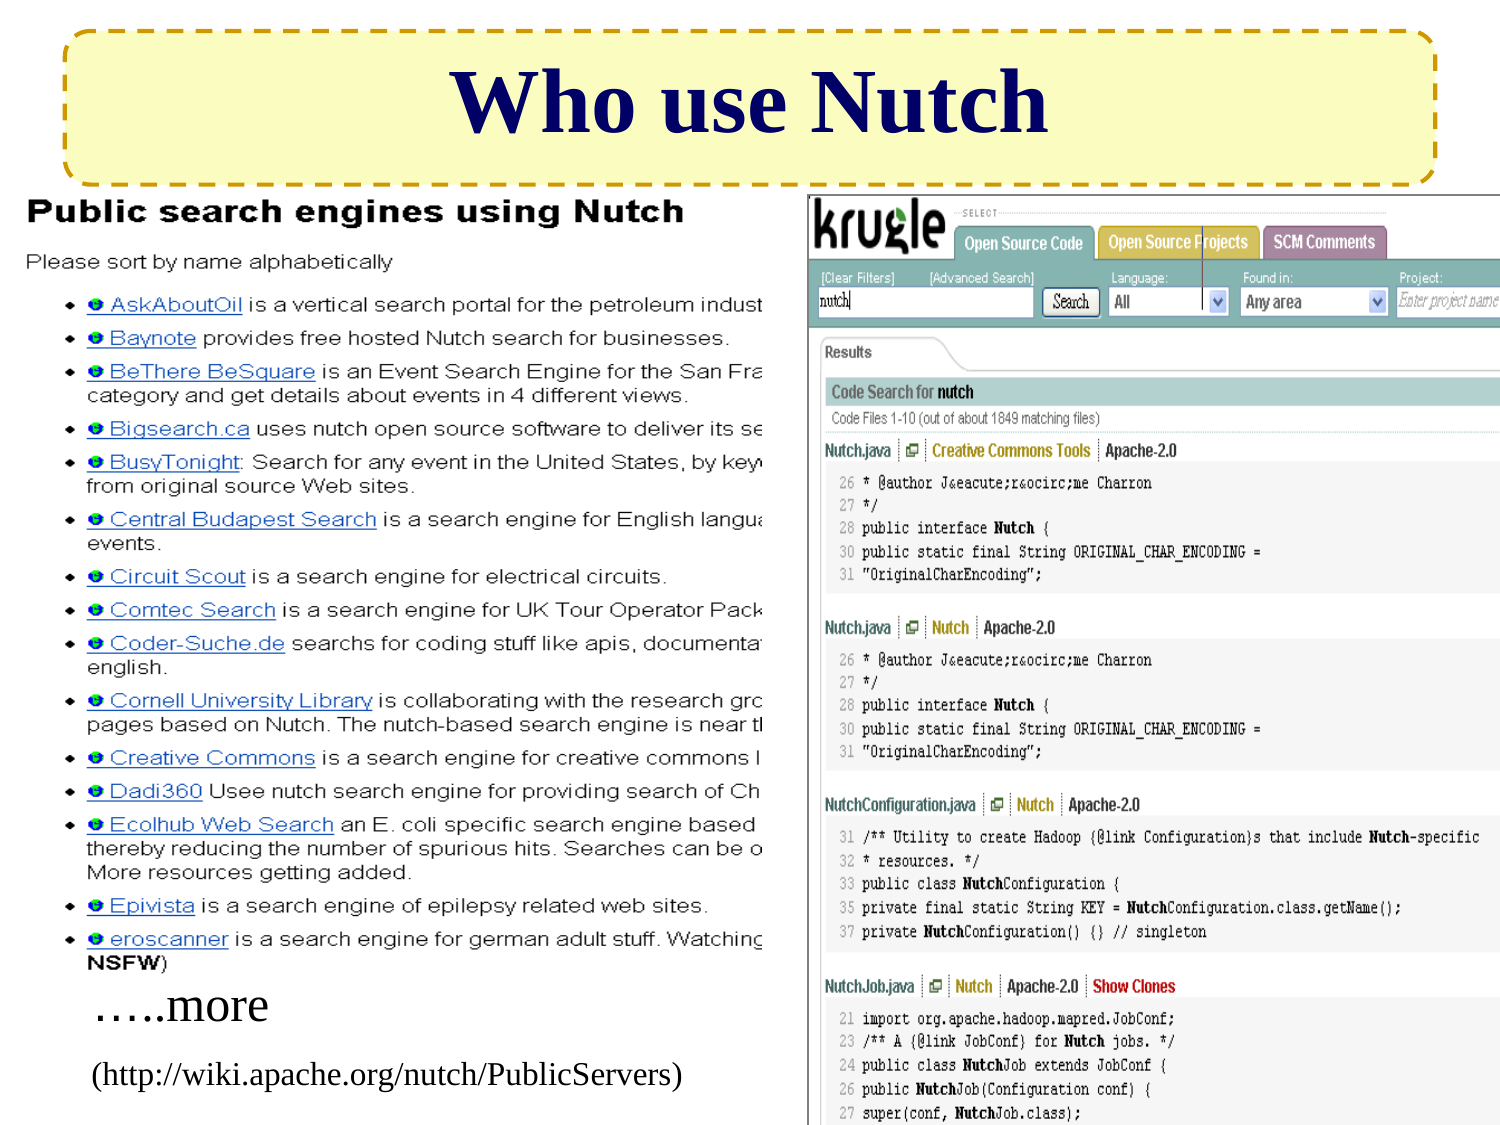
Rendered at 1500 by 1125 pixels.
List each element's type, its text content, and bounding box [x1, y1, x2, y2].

text_box …..more (http://wiki.apache.org/nutch/PublicServers) [76, 964, 715, 1101]
picture [0, 196, 762, 977]
title Who use Nutch [112, 30, 1388, 173]
picture [809, 196, 1500, 1125]
